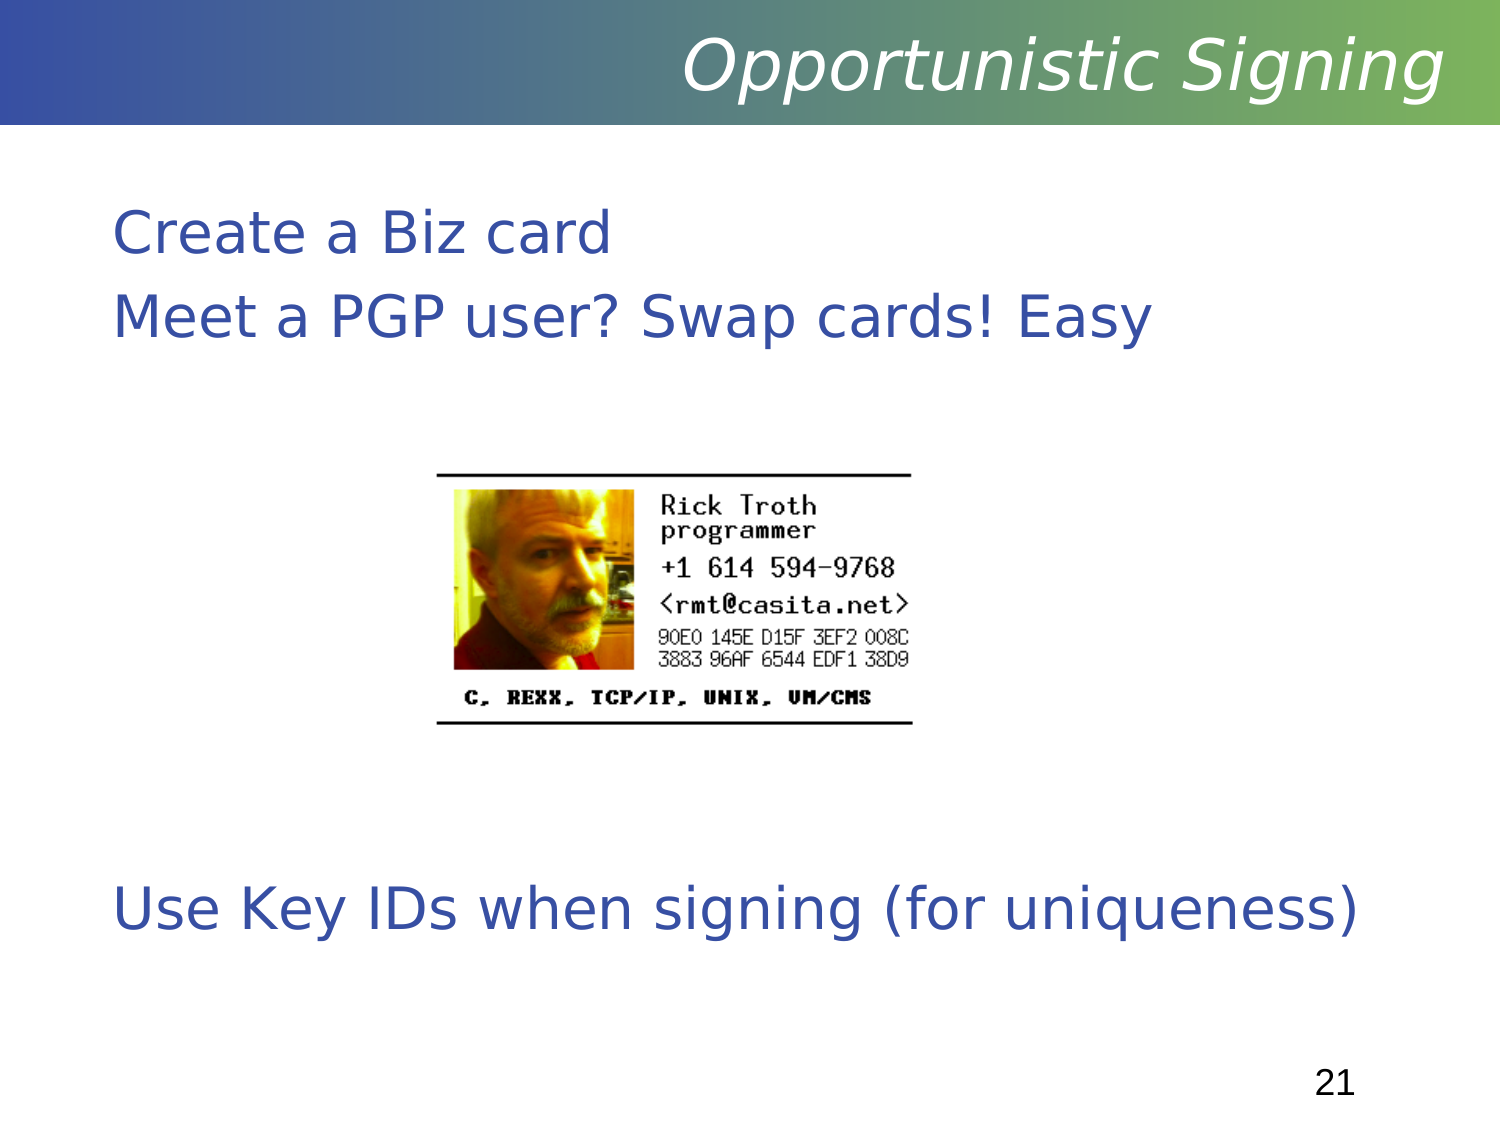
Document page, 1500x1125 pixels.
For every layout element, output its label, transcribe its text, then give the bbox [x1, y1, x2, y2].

picture [412, 449, 938, 751]
title Opportunistic Signing [62, 12, 1463, 113]
list Create a Biz card Meet a PGP user? Swap cards! Easy Use Key IDs when signing (for uniqueness) [70, 187, 1438, 1118]
